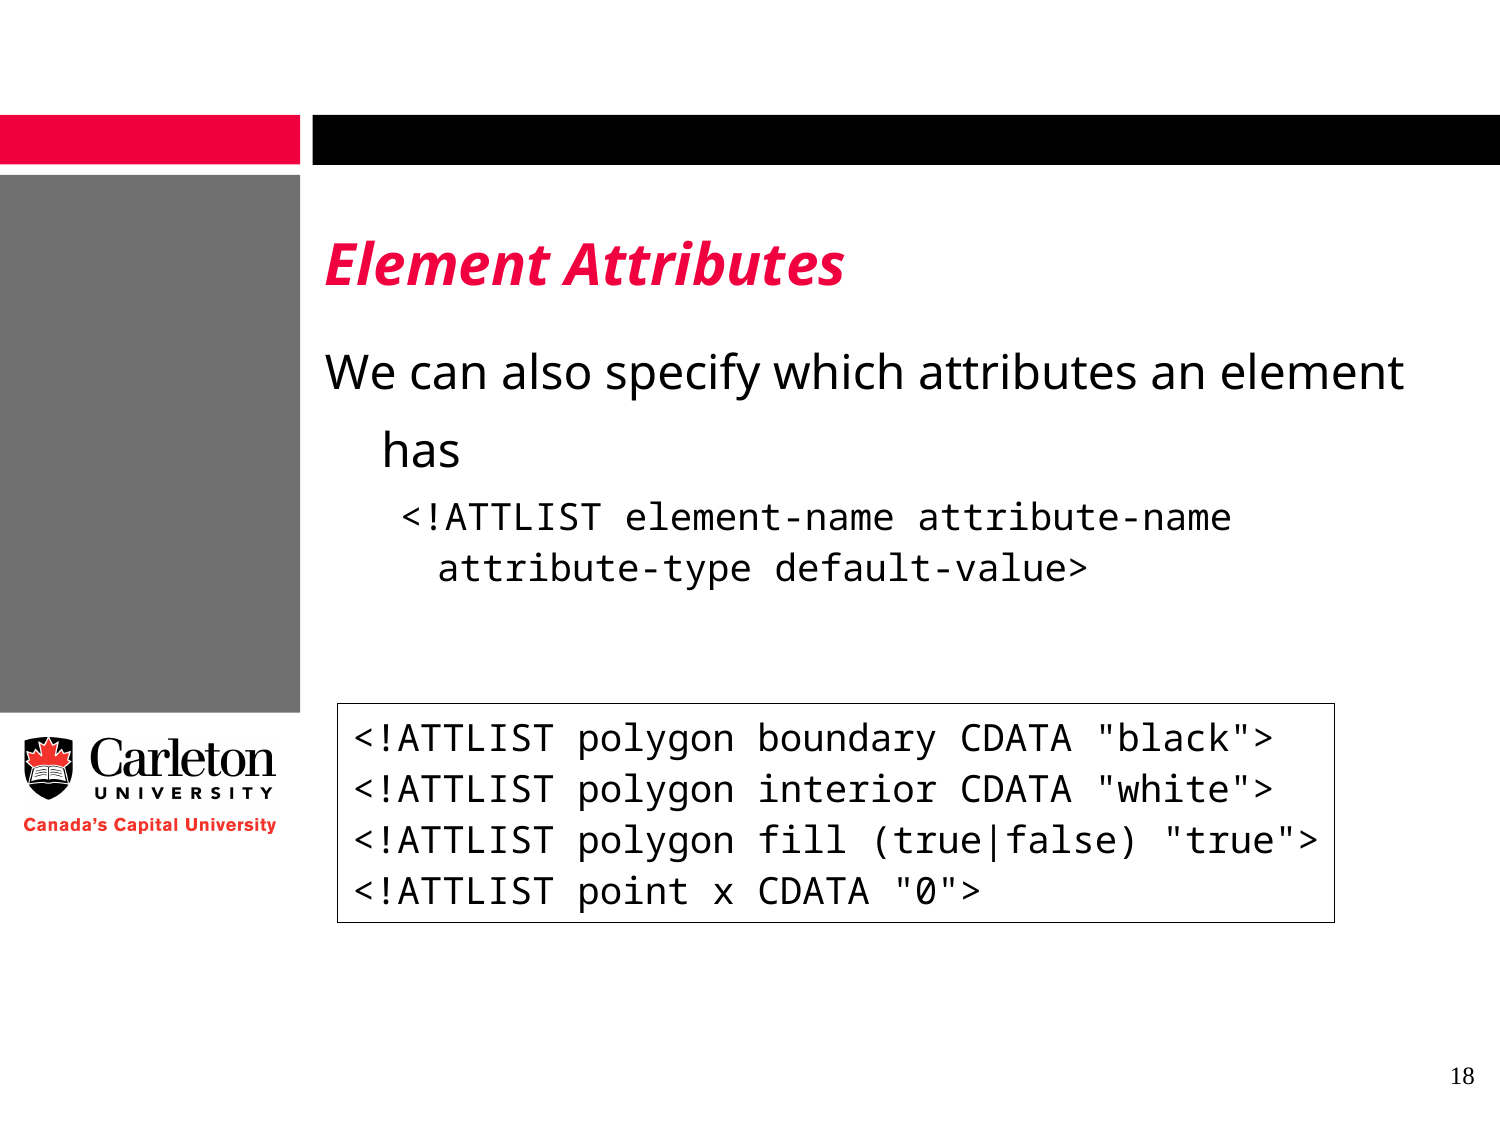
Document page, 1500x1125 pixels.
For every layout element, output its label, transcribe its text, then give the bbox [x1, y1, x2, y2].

text_box <!ATTLIST polygon boundary CDATA "black"> <!ATTLIST polygon interior CDATA "white"> <!ATTLIST polygon fill (true|false) "true"> <!ATTLIST point x CDATA "0"> [337, 703, 1314, 900]
list We can also specify which attributes an element has <!ATTLIST element-name attribute-name attribute-type default-value> [324, 324, 1450, 1036]
picture [24, 737, 276, 834]
title Element Attributes [324, 194, 1450, 324]
